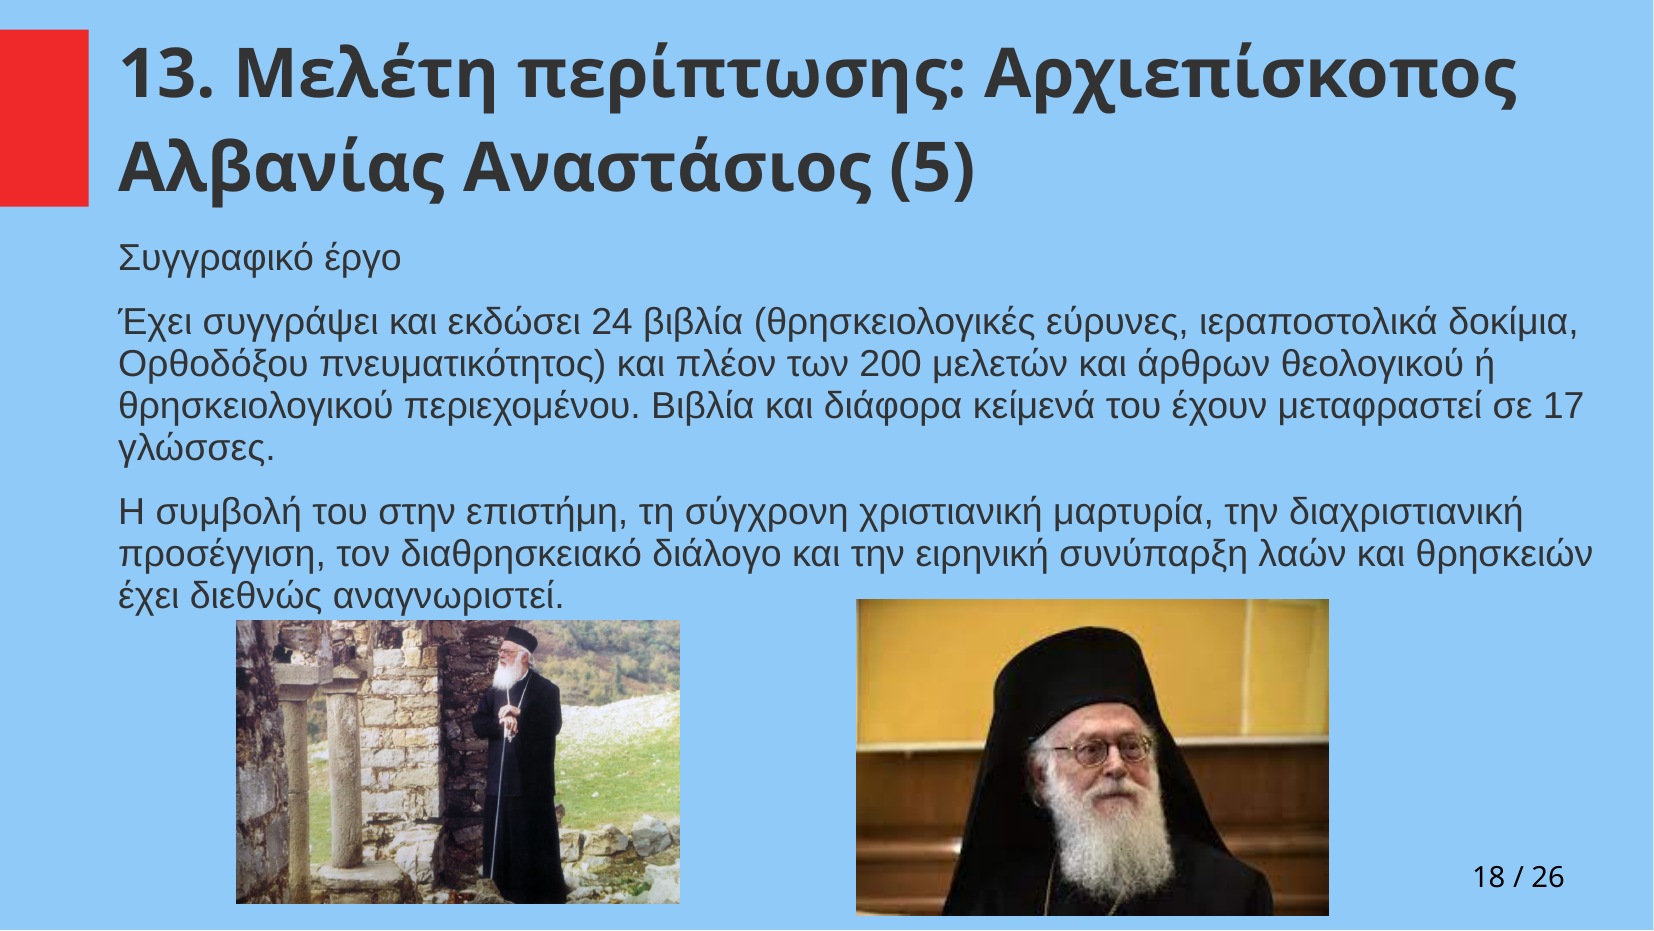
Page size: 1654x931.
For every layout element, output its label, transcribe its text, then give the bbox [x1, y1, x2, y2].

title 13. Μελέτη περίπτωσης: Αρχιεπίσκοπος Αλβανίας Αναστάσιος (5) [118, 21, 1595, 216]
list Συγγραφικό έργο Έχει συγγράψει και εκδώσει 24 βιβλία (θρησκειολογικές εύρυνες, ιεραποστολικά δοκίμια, Ορθοδόξου πνευματικότητος) και πλέον των 200 μελετών και άρθρων θεολογικού ή θρησκειολογικού περιεχομένου. Βιβλία και διάφορα κείμενά του έχουν μεταφραστεί σε 17 γλώσσες. Η συμβολή του στην επιστήμη, τη σύγχρονη χριστιανική μαρτυρία, την διαχριστιανική προσέγγιση, τον διαθρησκειακό διάλογο και την ειρηνική συνύπαρξη λαών και θρησκειών έχει διεθνώς αναγνωριστεί. [118, 236, 1595, 798]
picture [856, 599, 1329, 916]
picture [236, 620, 680, 904]
